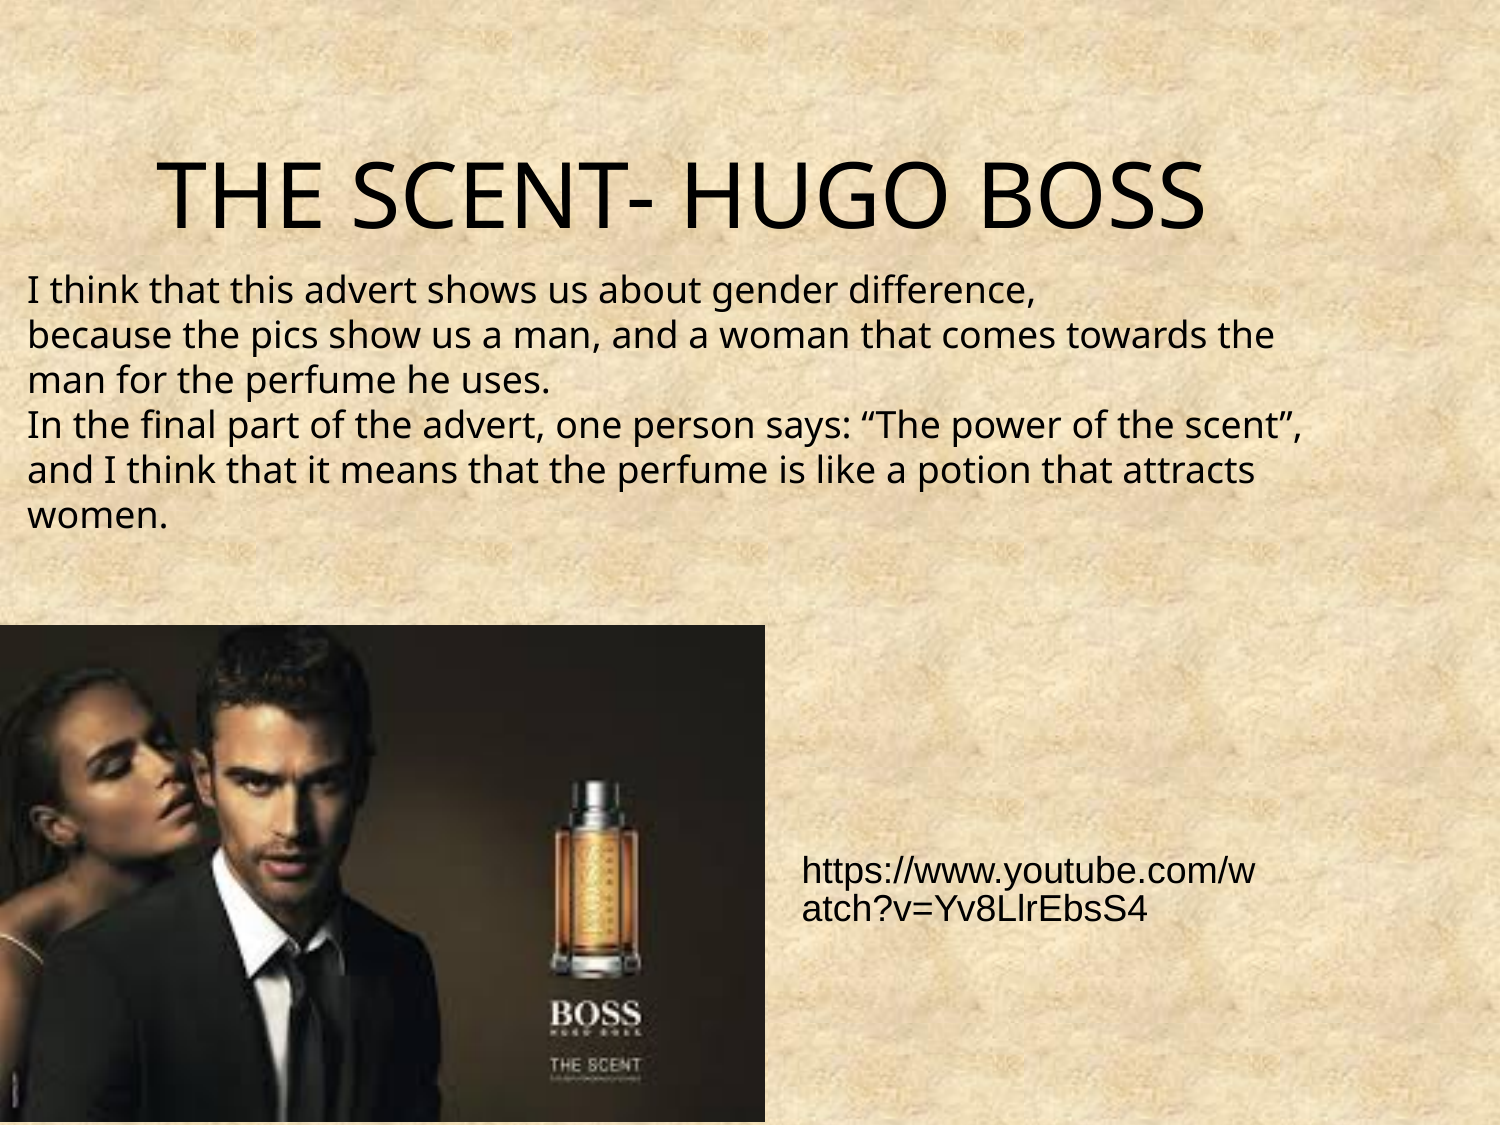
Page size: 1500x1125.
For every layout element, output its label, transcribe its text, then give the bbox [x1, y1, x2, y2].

picture [0, 0, 1500, 1125]
chart [141, 590, 1145, 768]
text_box THE SCENT- HUGO BOSS [141, 129, 1371, 365]
text_box I think that this advert shows us about gender difference, because the pics show us a man, and a woman that comes towards the man for the perfume he uses. In the final part of the advert, one person says: “The power of the scent”, and I think that it means that the perfume is like a potion that attracts women. [12, 259, 1324, 547]
text_box https://www.youtube.com/watch?v=Yv8LlrEbsS4 [786, 838, 1272, 945]
